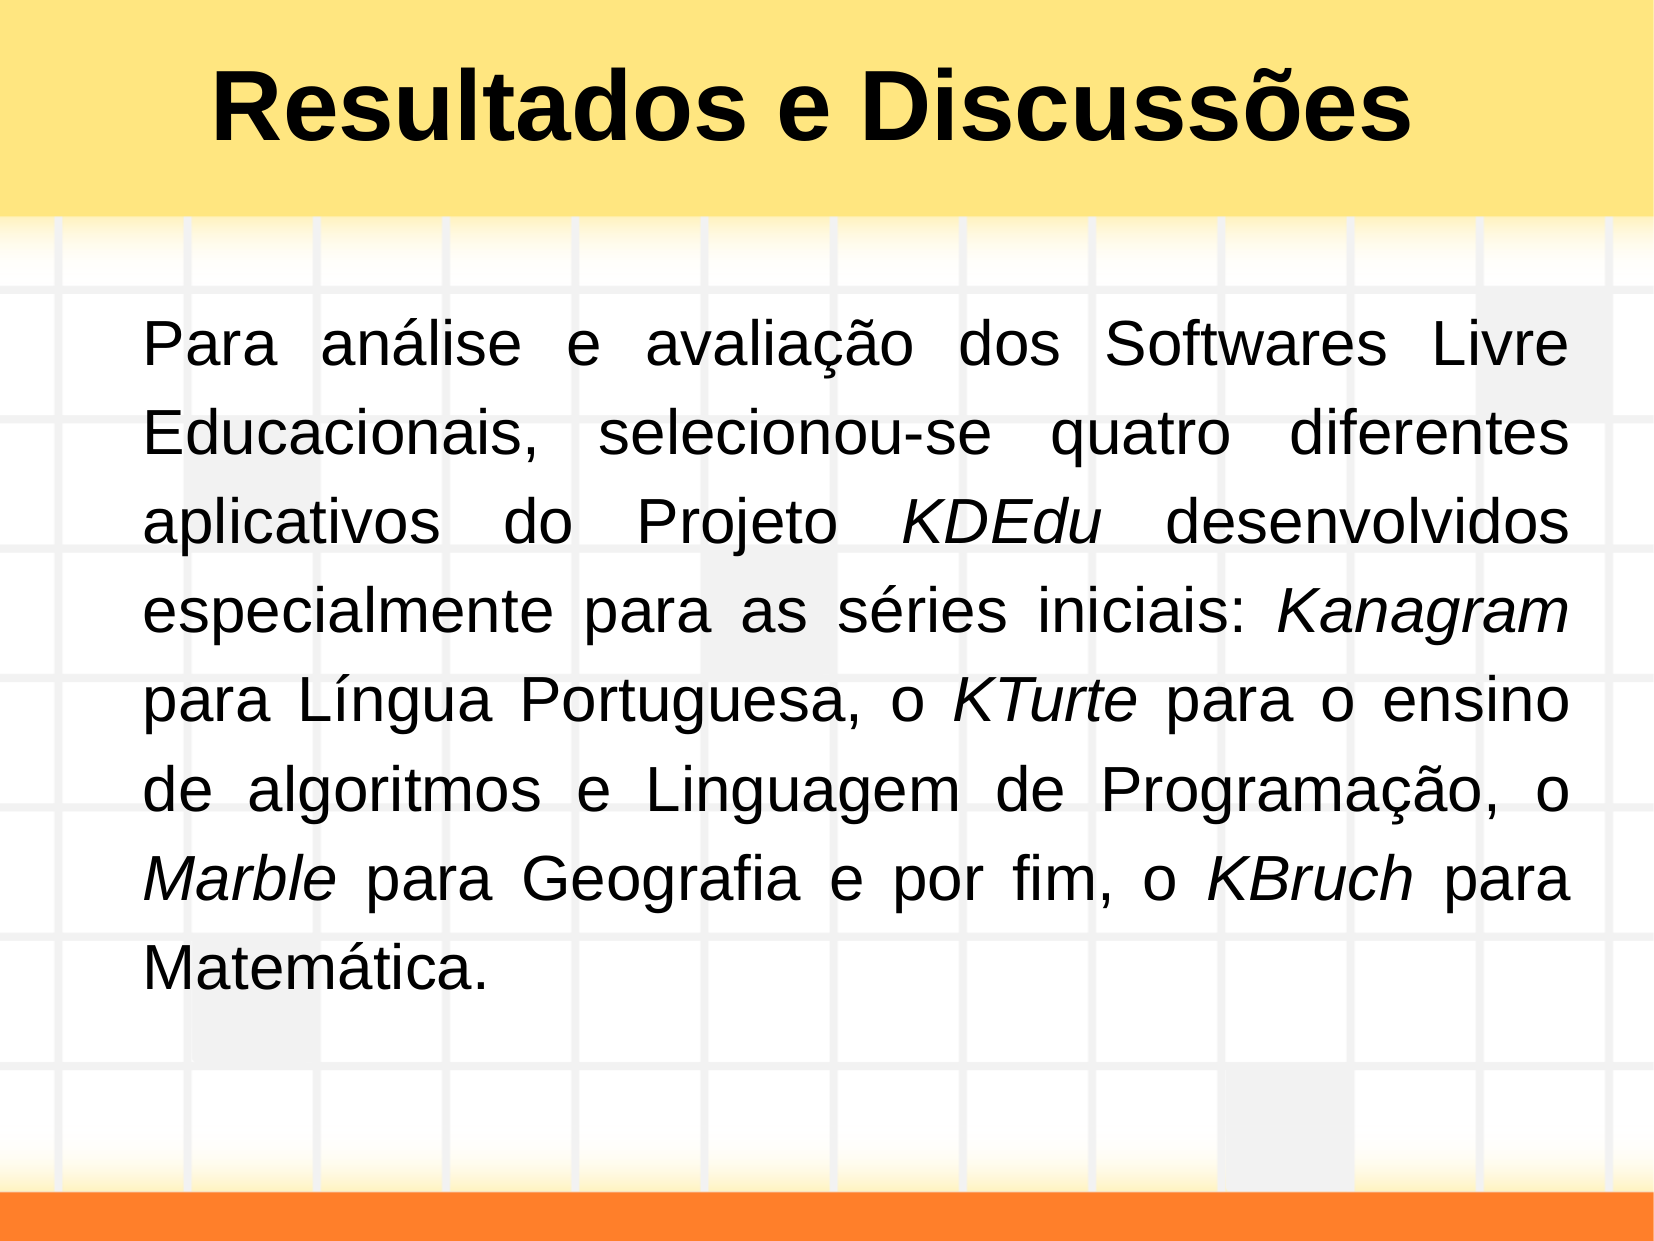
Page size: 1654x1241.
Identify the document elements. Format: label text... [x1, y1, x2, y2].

list Para análise e avaliação dos Softwares Livre Educacionais, selecionou-se quatro diferentes aplicativos do Projeto KDEdu desenvolvidos especialmente para as séries iniciais: Kanagram para Língua Portuguesa, o KTurte para o ensino de algoritmos e Linguagem de Programação, o Marble para Geografia e por fim, o KBruch para Matemática. [82, 290, 1571, 1010]
picture [0, 0, 1654, 1241]
title Resultados e Discussões [82, 49, 1571, 257]
